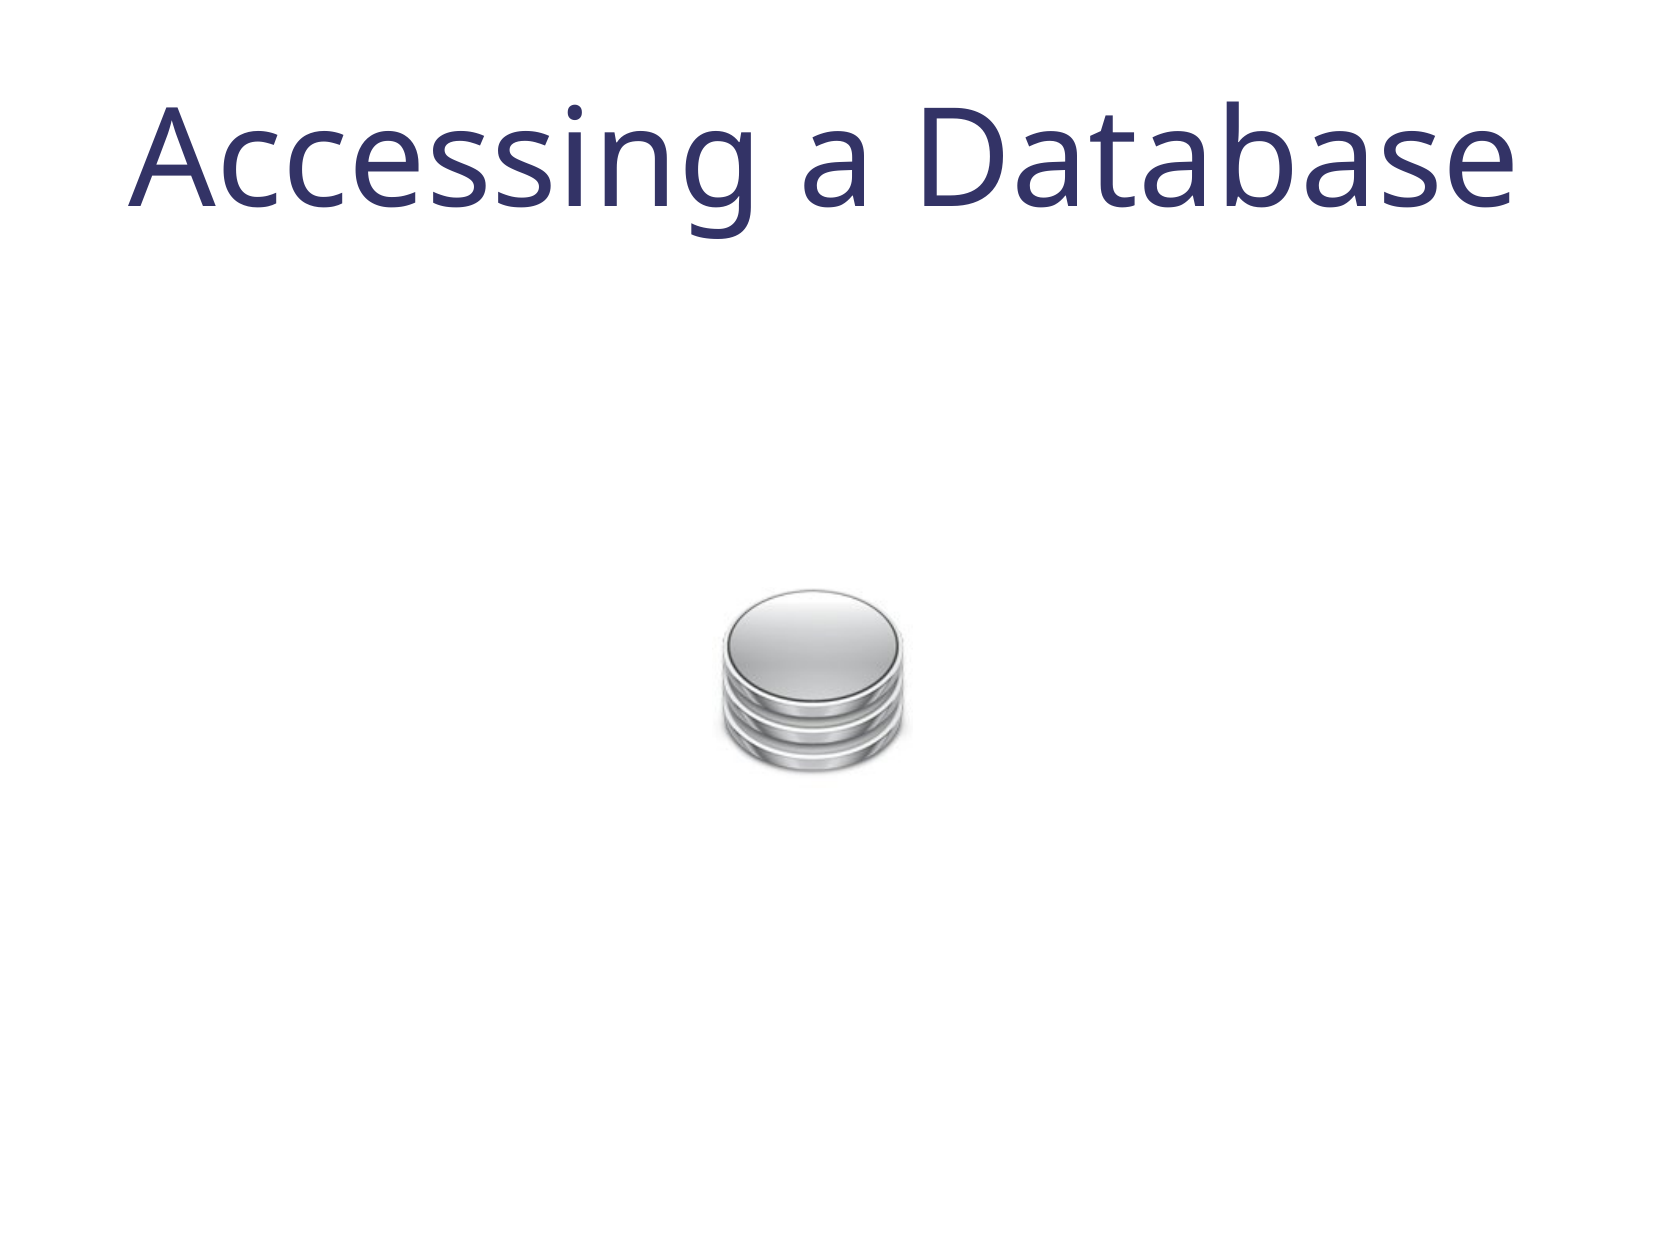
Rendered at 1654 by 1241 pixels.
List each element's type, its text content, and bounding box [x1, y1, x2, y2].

picture [712, 587, 913, 788]
title Accessing a Database [37, 56, 1613, 250]
